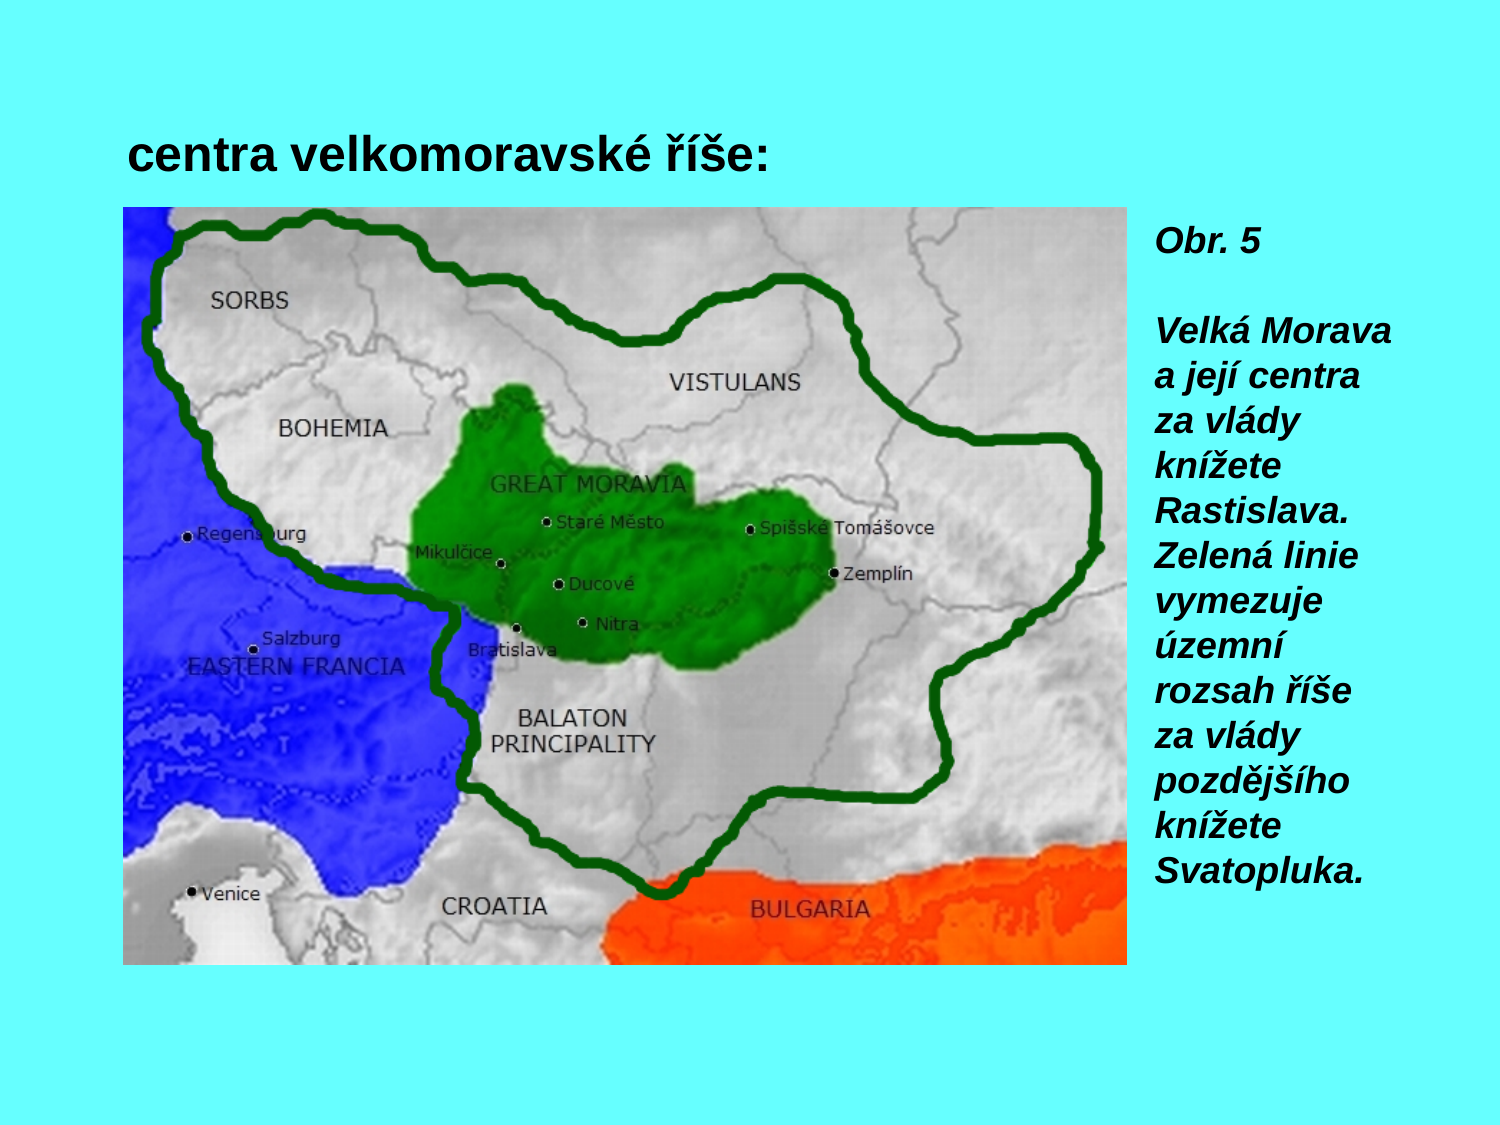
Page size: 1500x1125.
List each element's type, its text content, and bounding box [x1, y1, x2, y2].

text_box centra velkomoravské říše: [112, 113, 1377, 189]
picture [123, 208, 1127, 965]
text_box Obr. 5 Velká Morava a její centra za vlády knížete Rastislava. Zelená linie vymezuje územní rozsah říše za vlády pozdějšího knížete Svatopluka. [1139, 207, 1412, 944]
